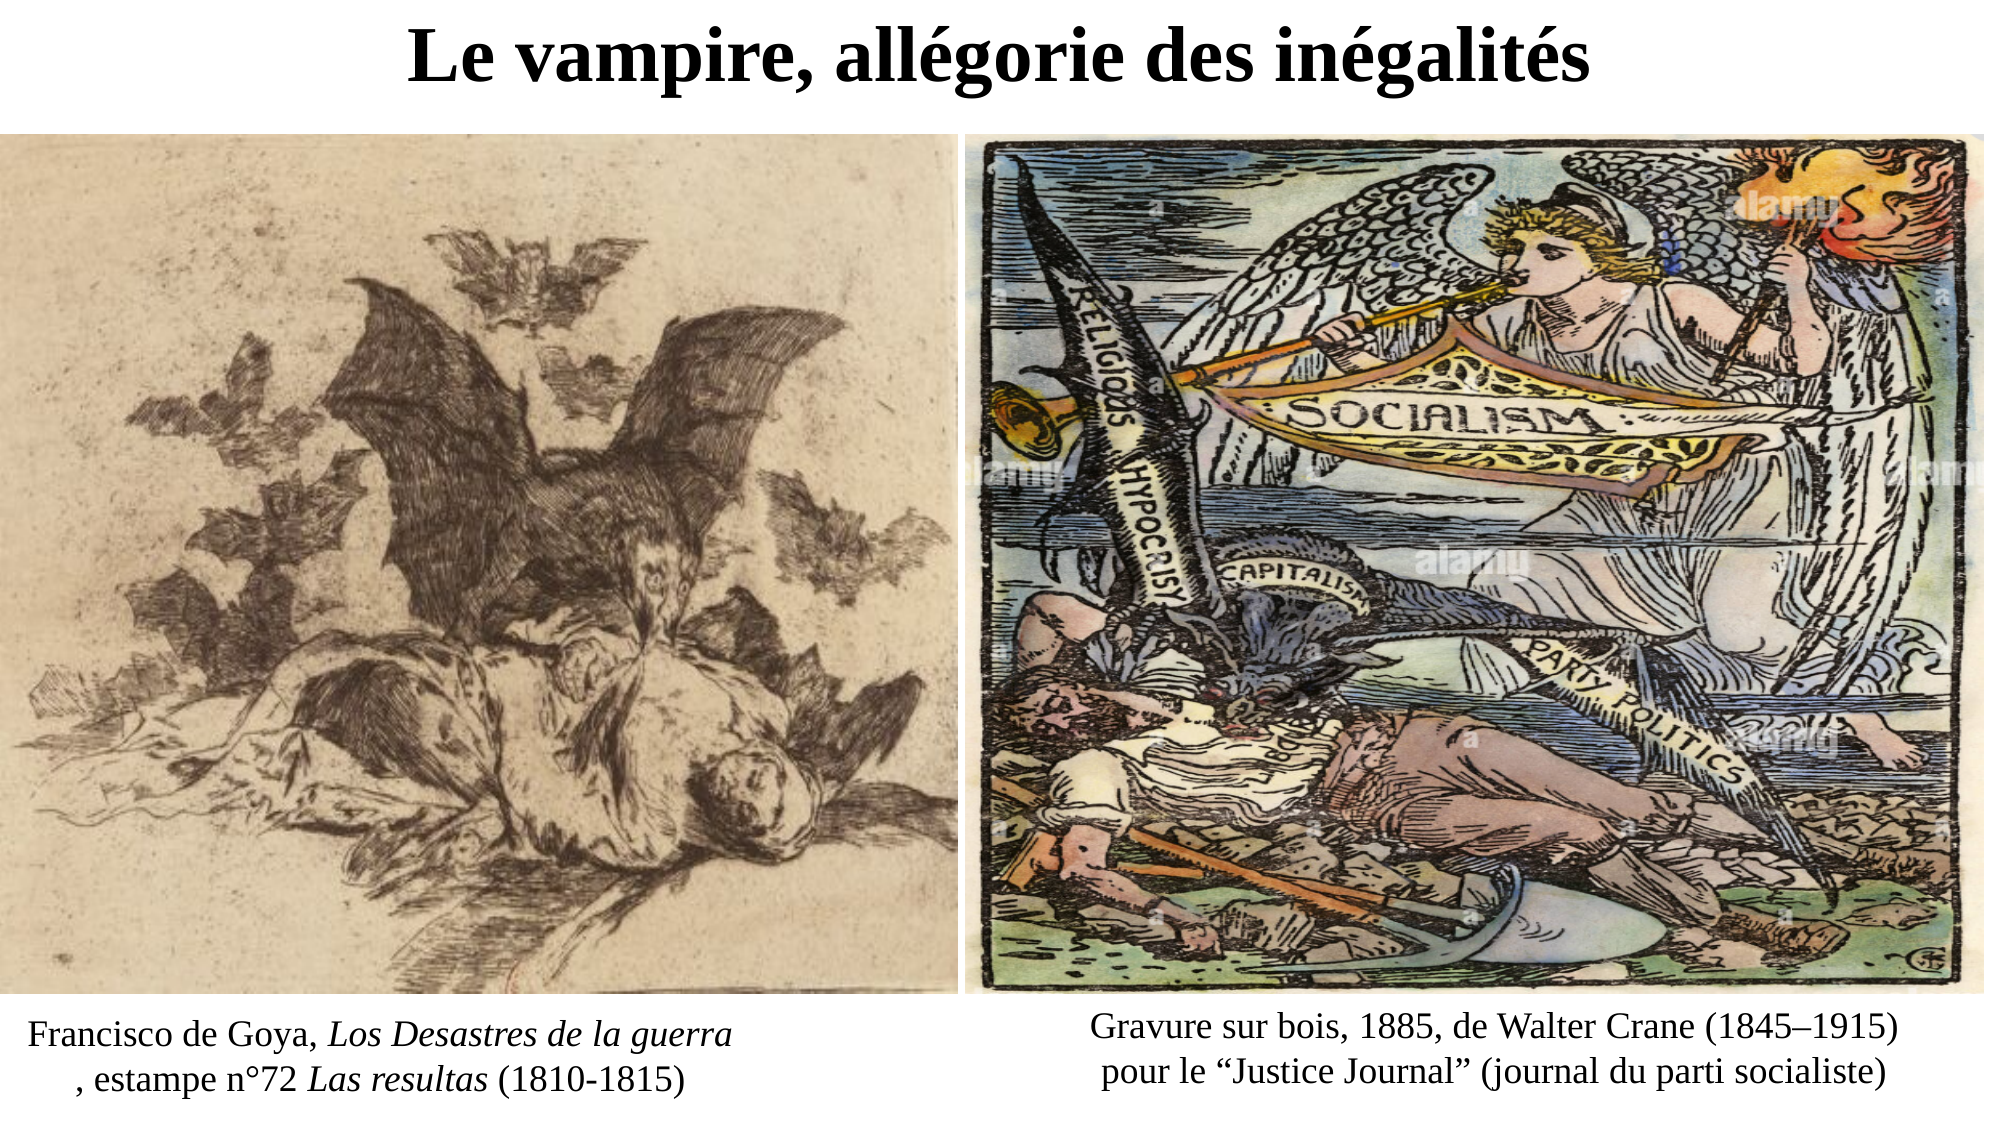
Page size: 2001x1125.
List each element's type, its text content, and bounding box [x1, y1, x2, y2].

text_box Gravure sur bois, 1885, de Walter Crane (1845–1915) pour le “Justice Journal” (journal du parti socialiste) [1041, 993, 1948, 1100]
title Le vampire, allégorie des inégalités [0, 3, 2000, 110]
text_box Francisco de Goya, Los Desastres de la guerra, estampe n°72 Las resultas (1810-1815) [12, 1001, 938, 1125]
picture [965, 134, 1984, 994]
picture [0, 134, 958, 994]
